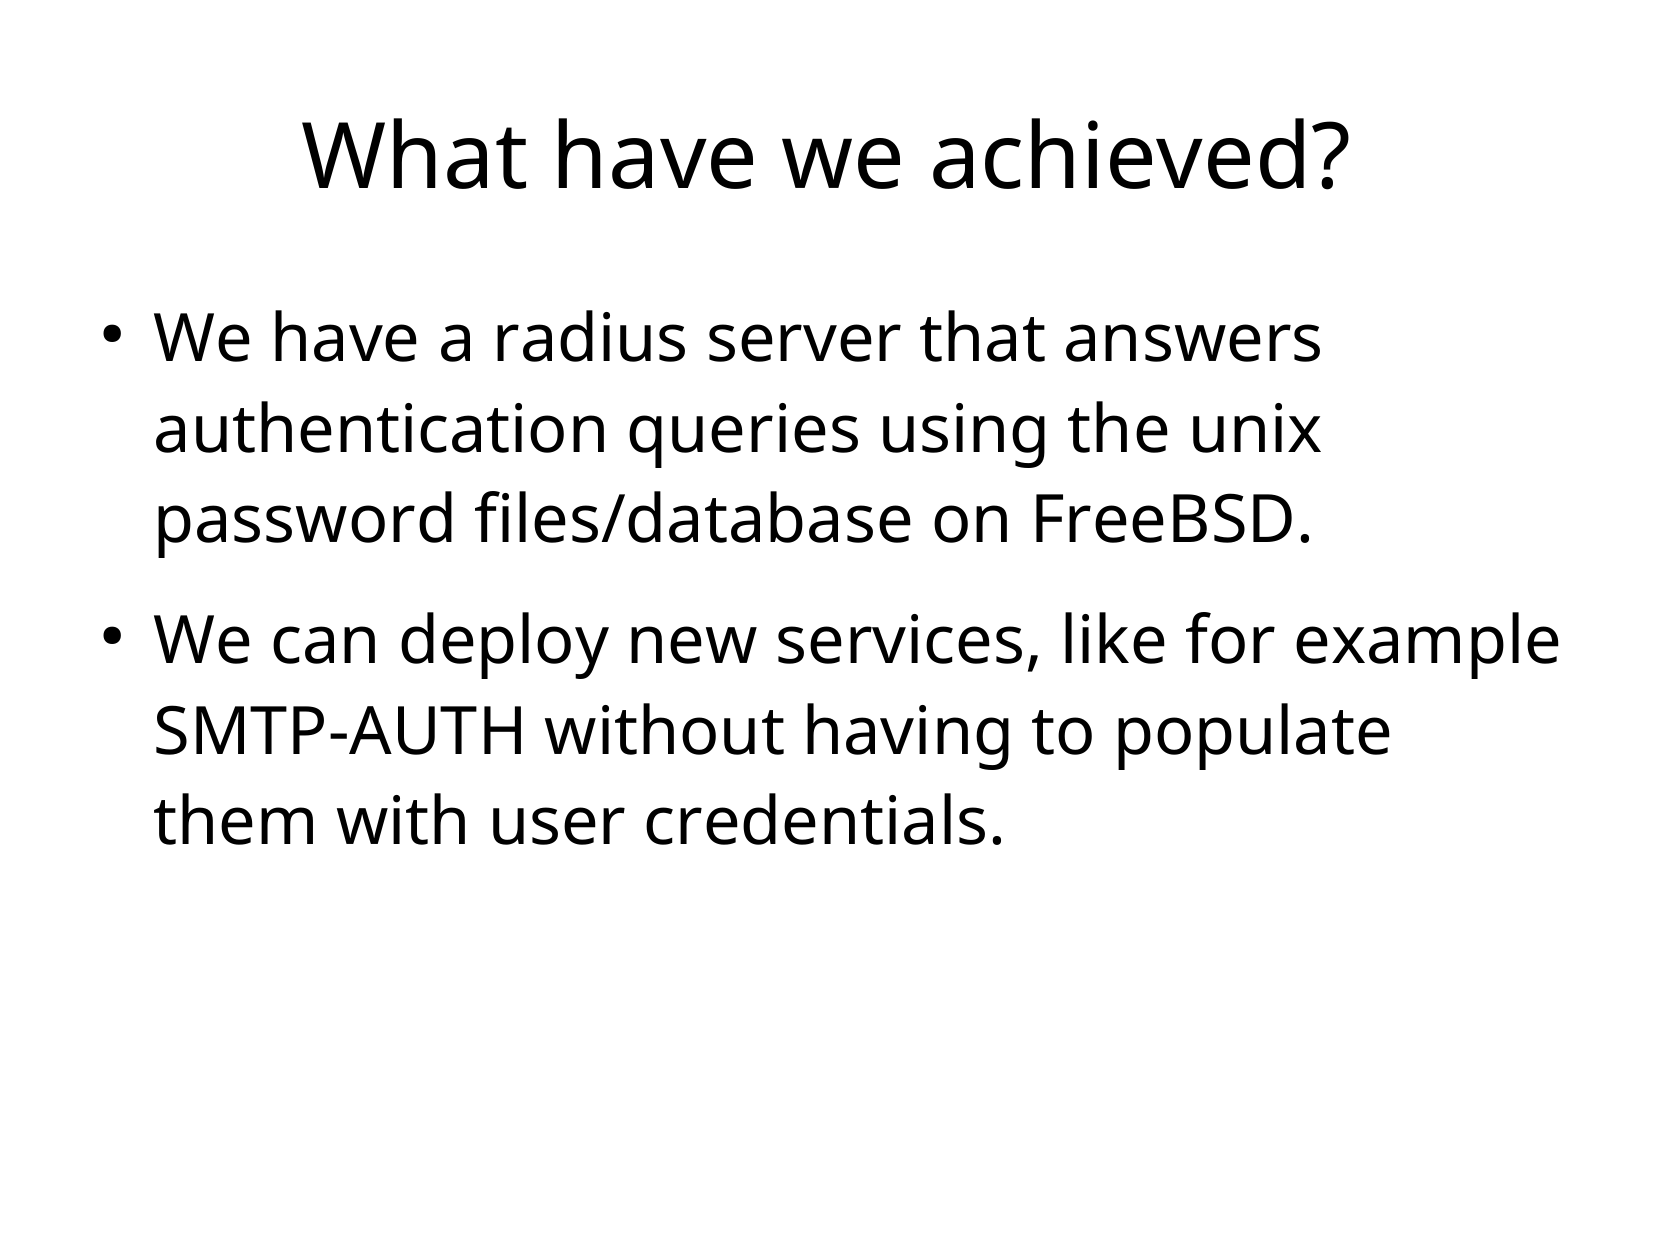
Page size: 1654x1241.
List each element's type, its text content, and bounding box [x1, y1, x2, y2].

title What have we achieved? [82, 49, 1571, 257]
list We have a radius server that answers authentication queries using the unix password files/database on FreeBSD. We can deploy new services, like for example SMTP-AUTH without having to populate them with user credentials. [82, 290, 1571, 1109]
